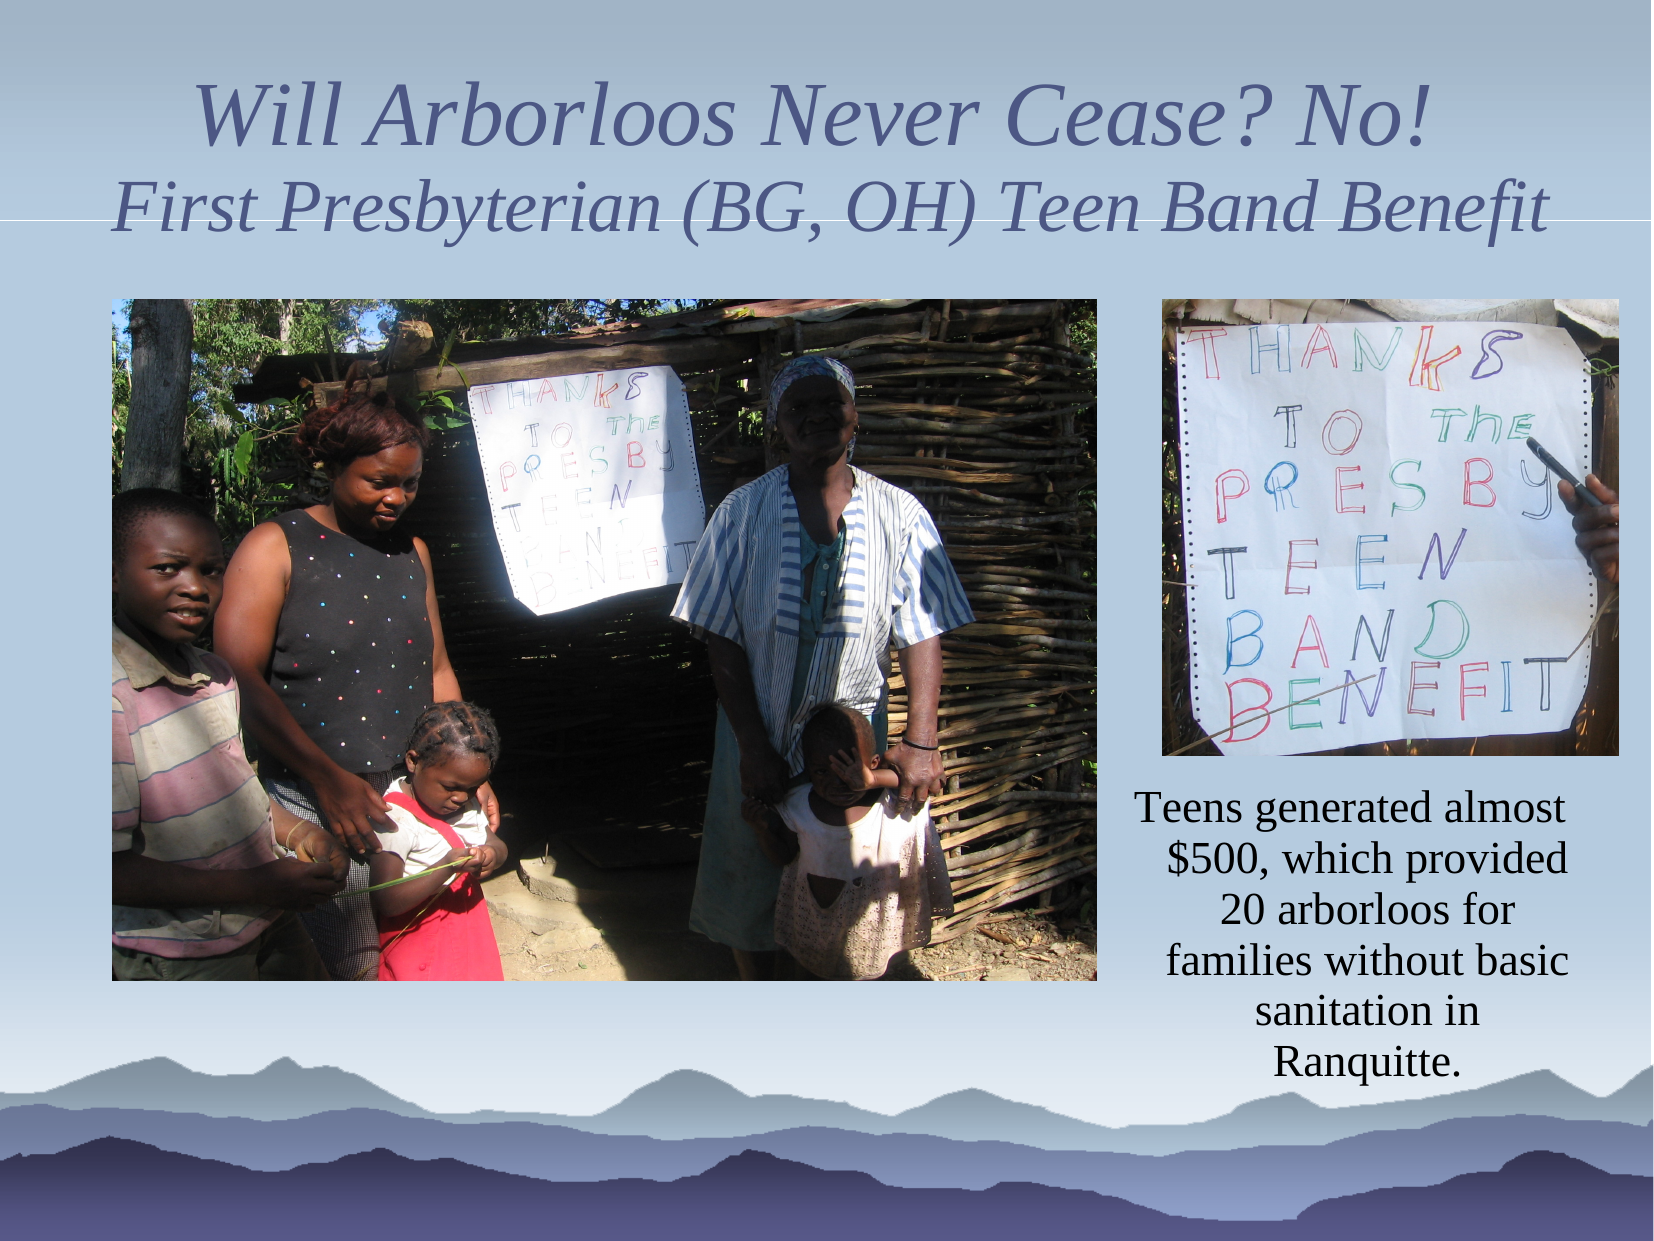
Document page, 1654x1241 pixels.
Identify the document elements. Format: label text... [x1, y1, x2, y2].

title Will Arborloos Never Cease? No! First Presbyterian (BG, OH) Teen Band Benefit [46, 52, 1581, 260]
picture [0, 1021, 1654, 1241]
title Teens generated almost $500, which provided 20 arborloos for families without basic sanitation in Ranquitte. [1125, 781, 1576, 1088]
picture [1162, 299, 1619, 756]
picture [112, 299, 1097, 981]
